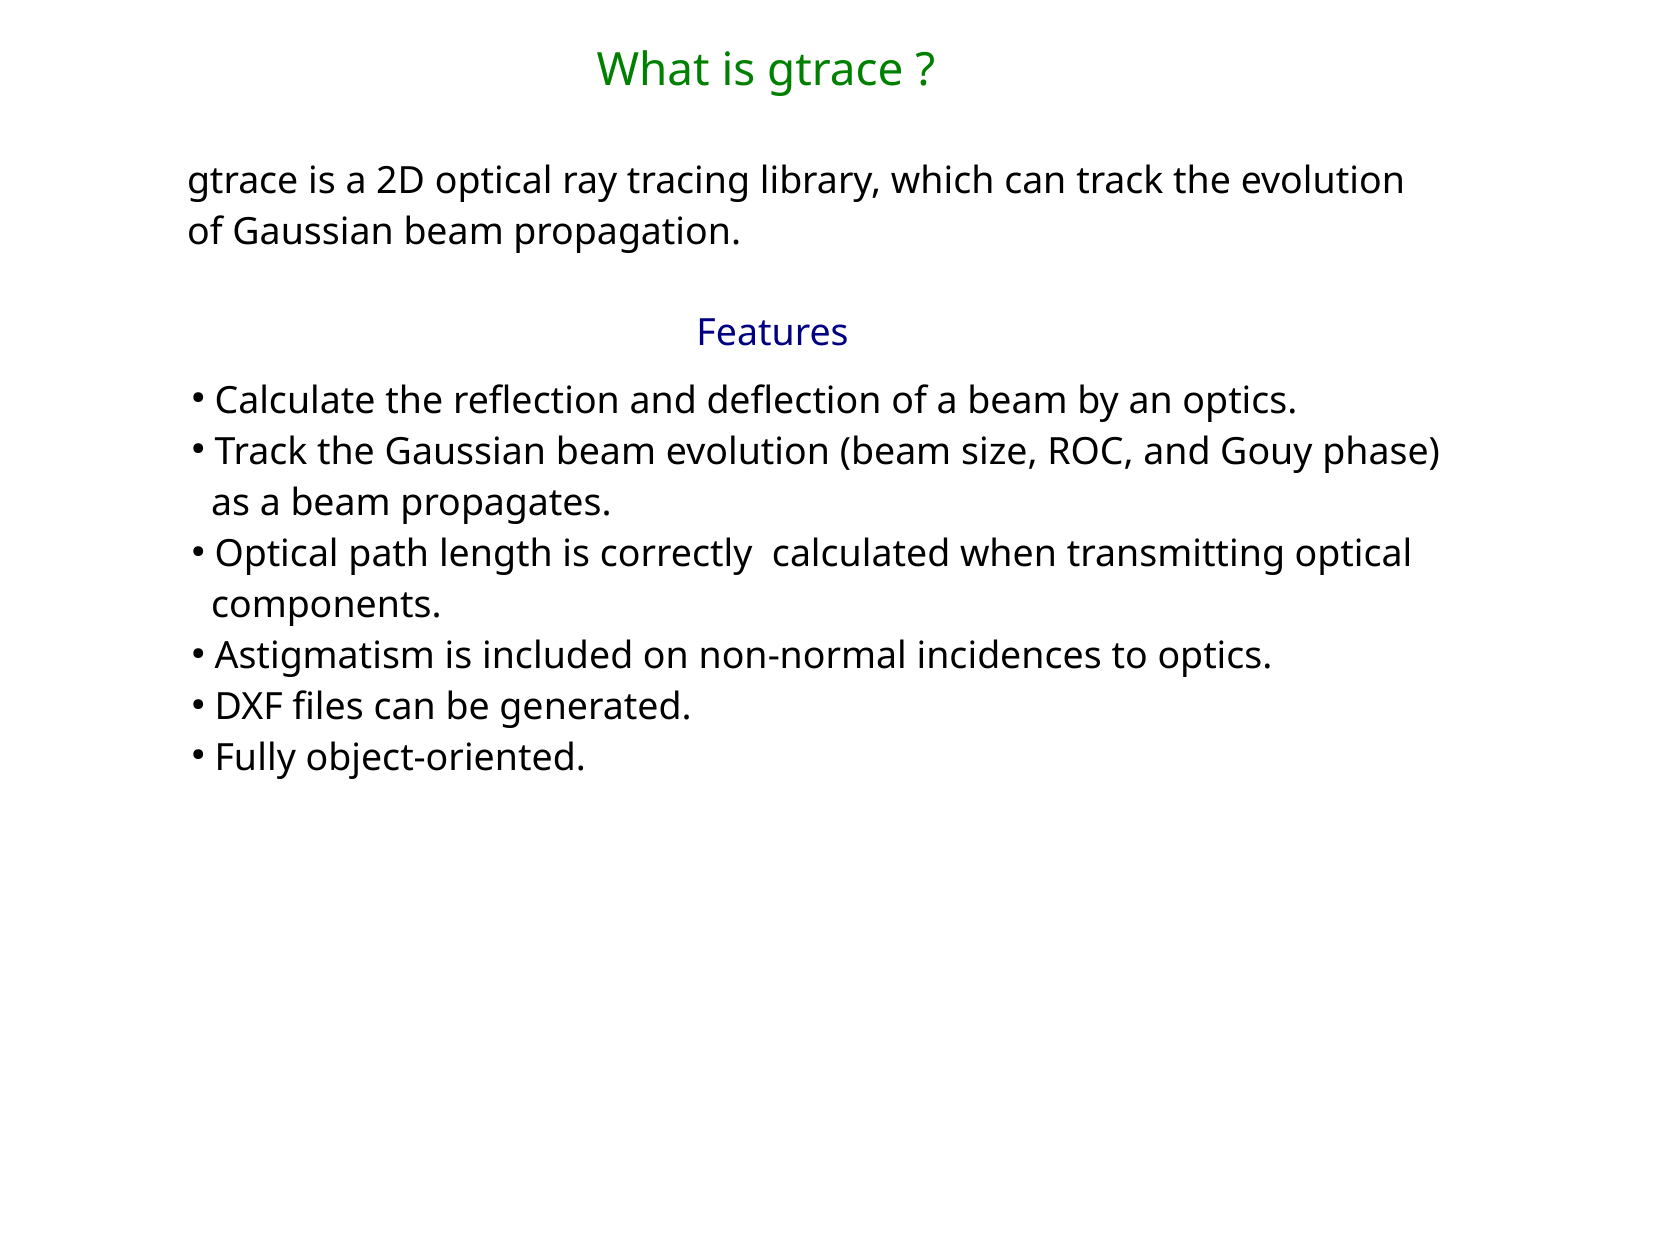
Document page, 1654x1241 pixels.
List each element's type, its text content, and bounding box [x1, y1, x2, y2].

text_box What is gtrace ? [581, 29, 953, 102]
text_box gtrace is a 2D optical ray tracing library, which can track the evolution of Gaussian beam propagation. [172, 146, 1429, 242]
text_box Calculate the reflection and deflection of a beam by an optics. Track the Gaussian beam evolution (beam size, ROC, and Gouy phase) as a beam propagates. Optical path length is correctly calculated when transmitting optical components. Astigmatism is included on non-normal incidences to optics. DXF files can be generated. Fully object-oriented. [176, 366, 1463, 704]
text_box Features [681, 297, 863, 354]
